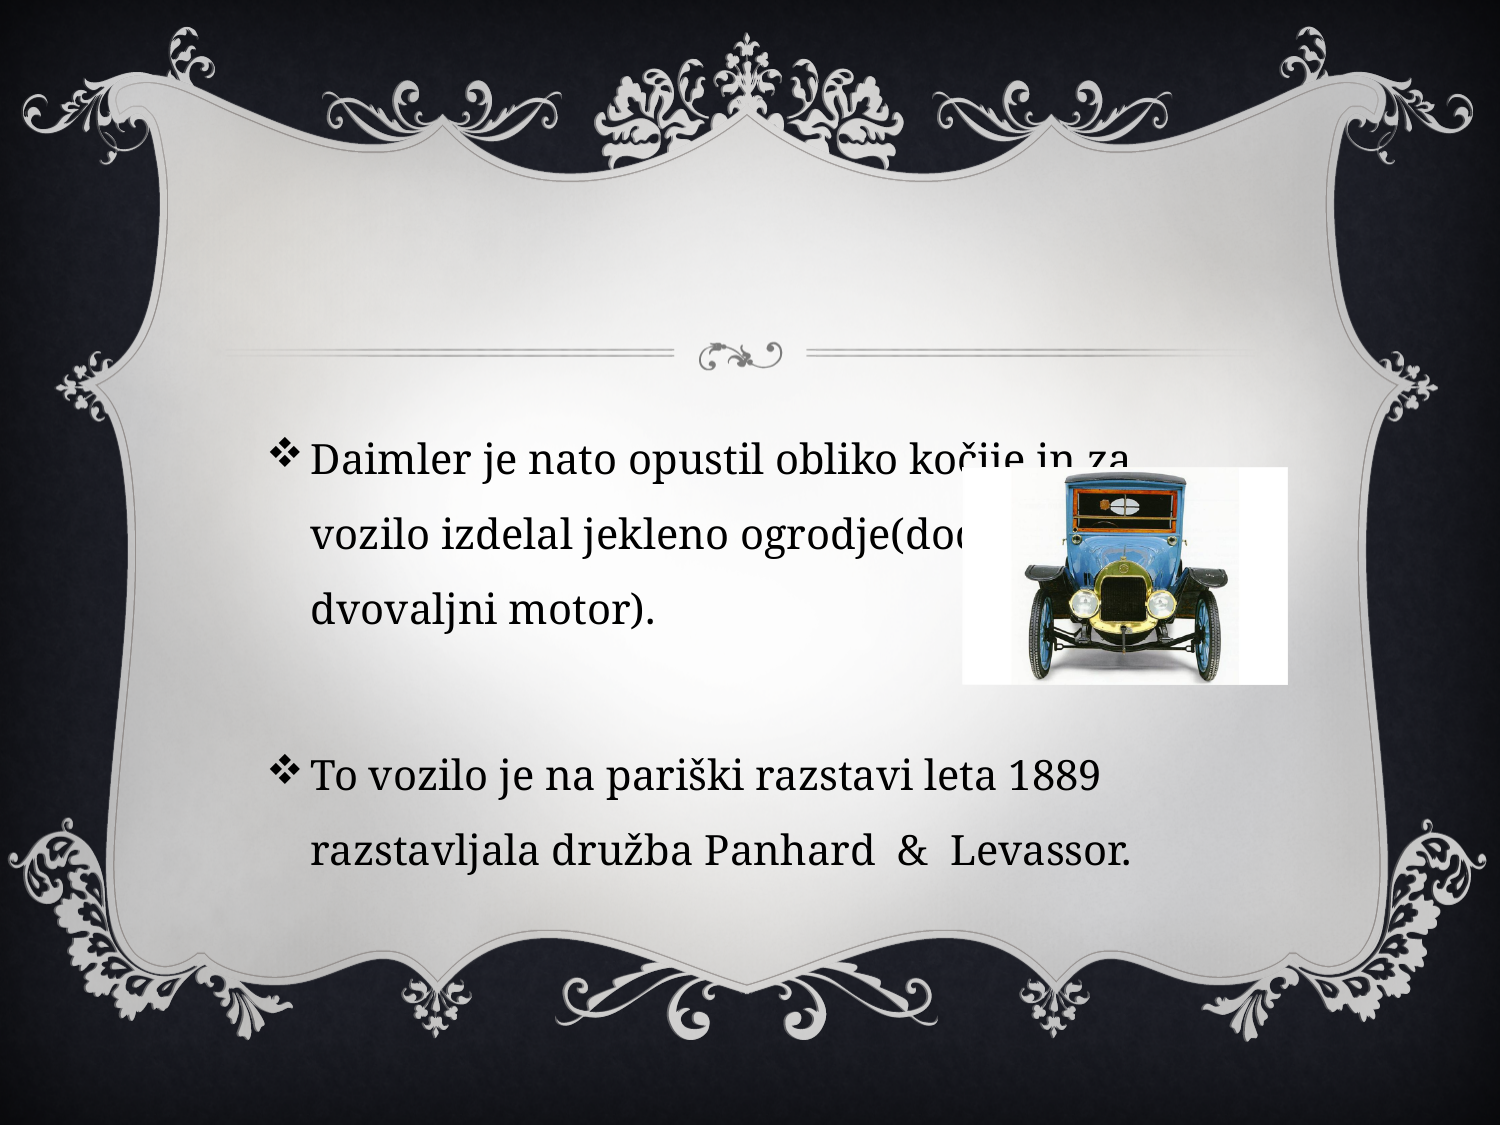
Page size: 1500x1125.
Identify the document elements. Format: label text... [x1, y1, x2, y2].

picture [0, 0, 1500, 1125]
list Daimler je nato opustil obliko kočije in za vozilo izdelal jekleno ogrodje(dodal še dvovaljni motor). To vozilo je na pariški razstavi leta 1889 razstavljala družba Panhard & Levassor. [225, 399, 1275, 900]
